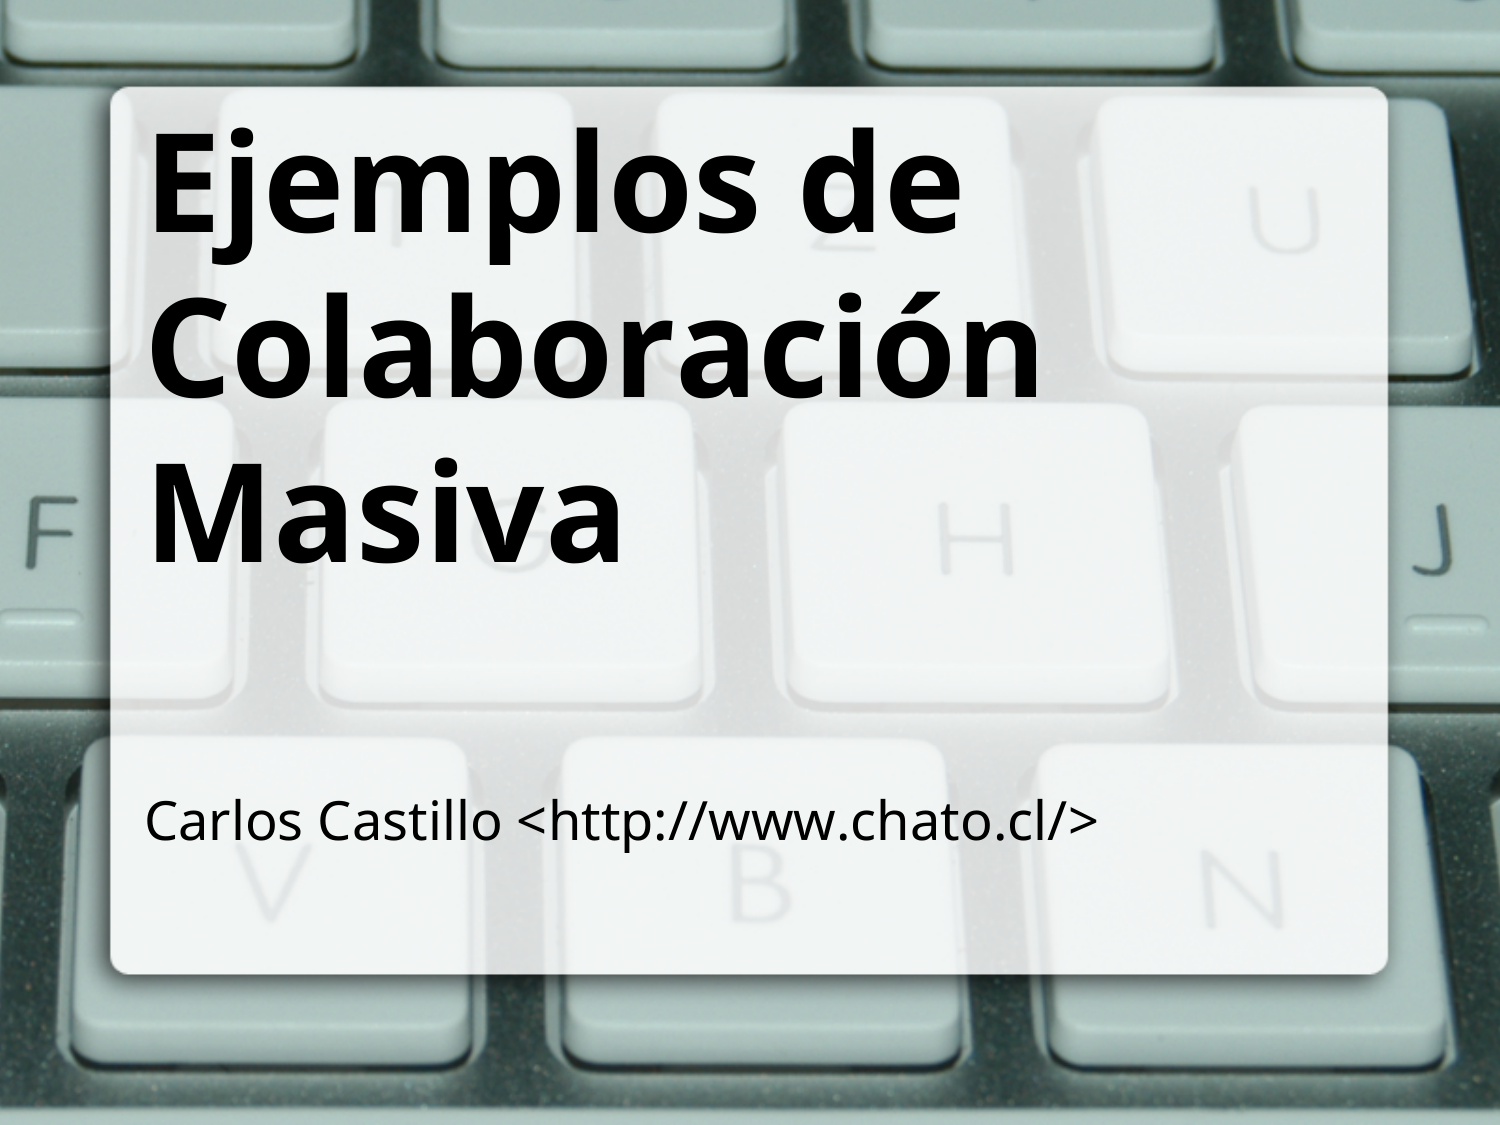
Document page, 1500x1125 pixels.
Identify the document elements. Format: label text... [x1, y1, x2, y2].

text_box Ejemplos de Colaboración Masiva Carlos Castillo <http://www.chato.cl/> [129, 86, 1264, 869]
picture [0, 0, 1500, 1125]
